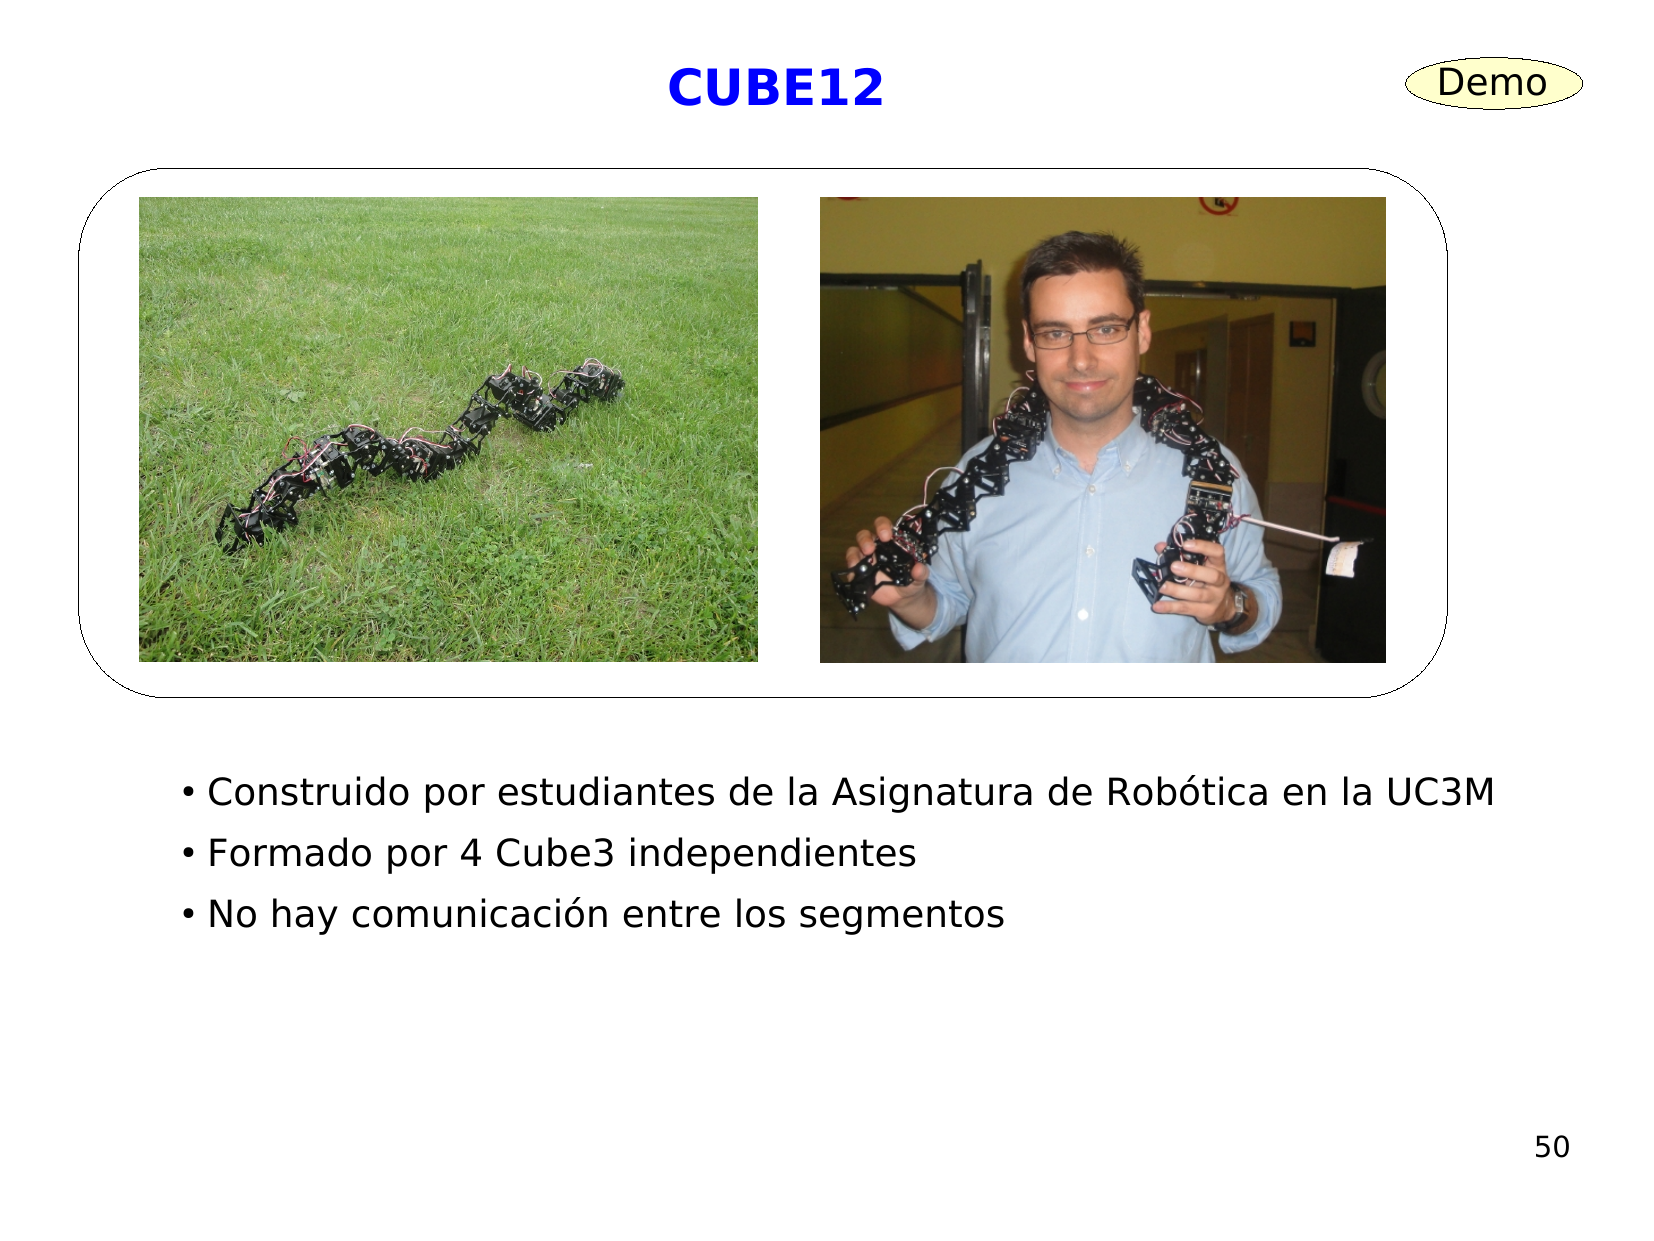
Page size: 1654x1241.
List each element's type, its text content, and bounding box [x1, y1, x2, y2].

picture [139, 197, 758, 662]
text_box CUBE12 [652, 51, 902, 125]
text_box [1576, 73, 1583, 94]
picture [820, 197, 1386, 663]
text_box [1405, 68, 1421, 98]
text_box Demo [1421, 52, 1576, 112]
text_box Construido por estudiantes de la Asignatura de Robótica en la UC3M Formado por 4 Cube3 independientes No hay comunicación entre los segmentos [167, 763, 1512, 944]
